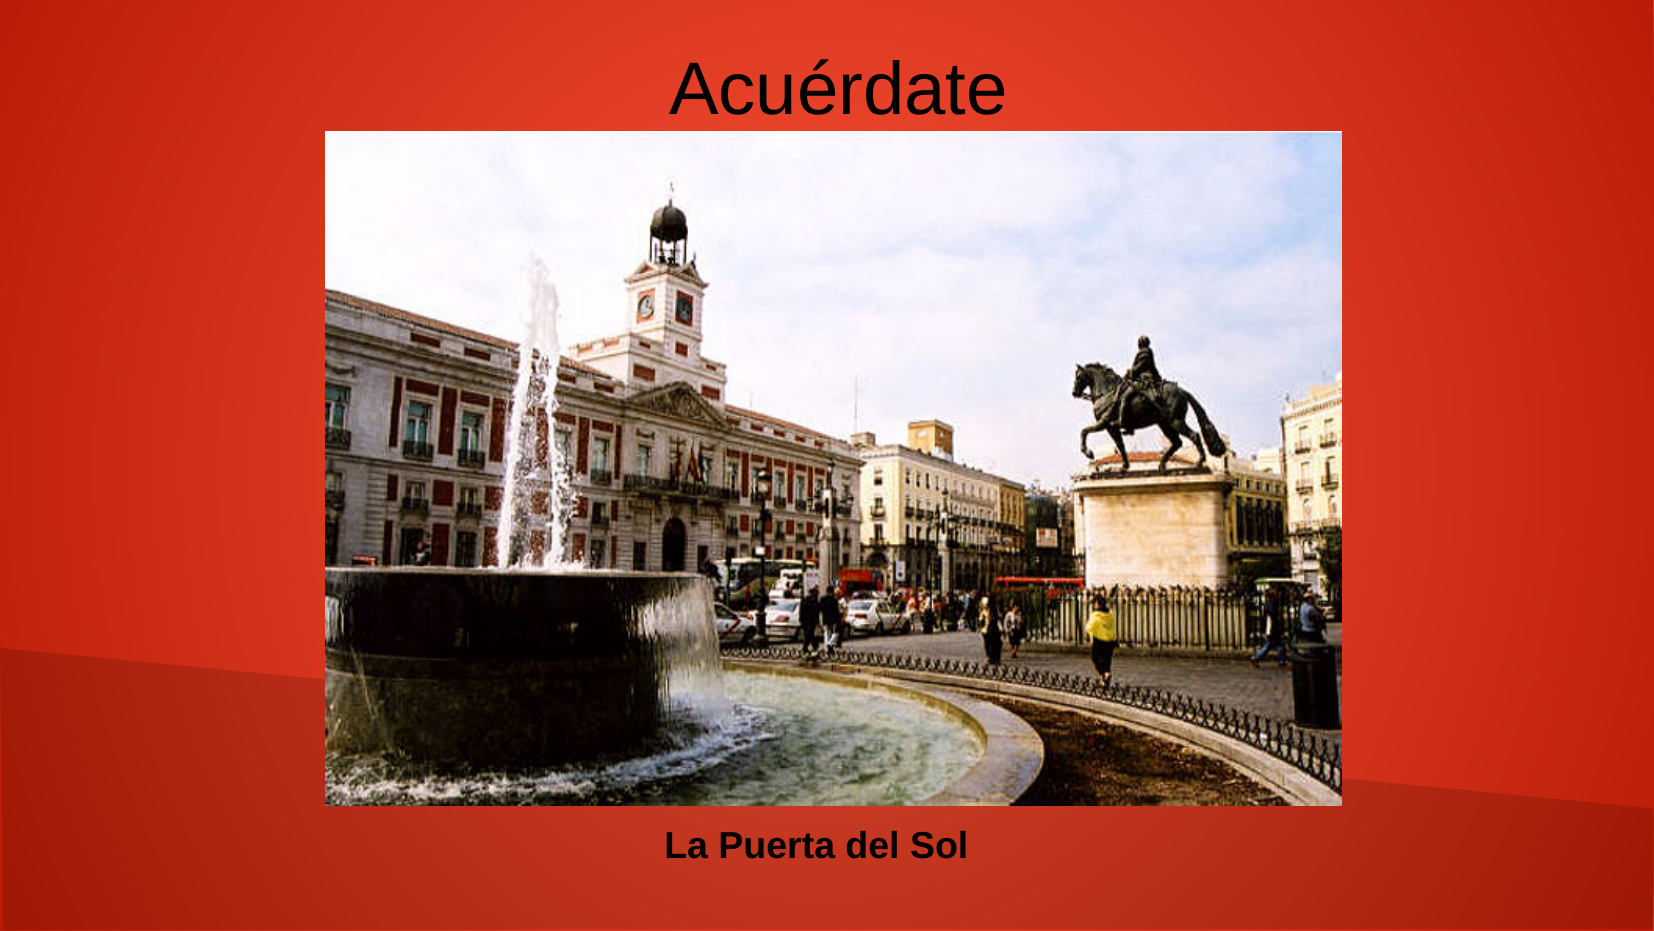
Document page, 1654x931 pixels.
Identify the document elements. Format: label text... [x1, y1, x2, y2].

picture [325, 131, 1342, 806]
title Acuérdate [94, 11, 1583, 166]
text_box La Puerta del Sol [649, 817, 1182, 875]
